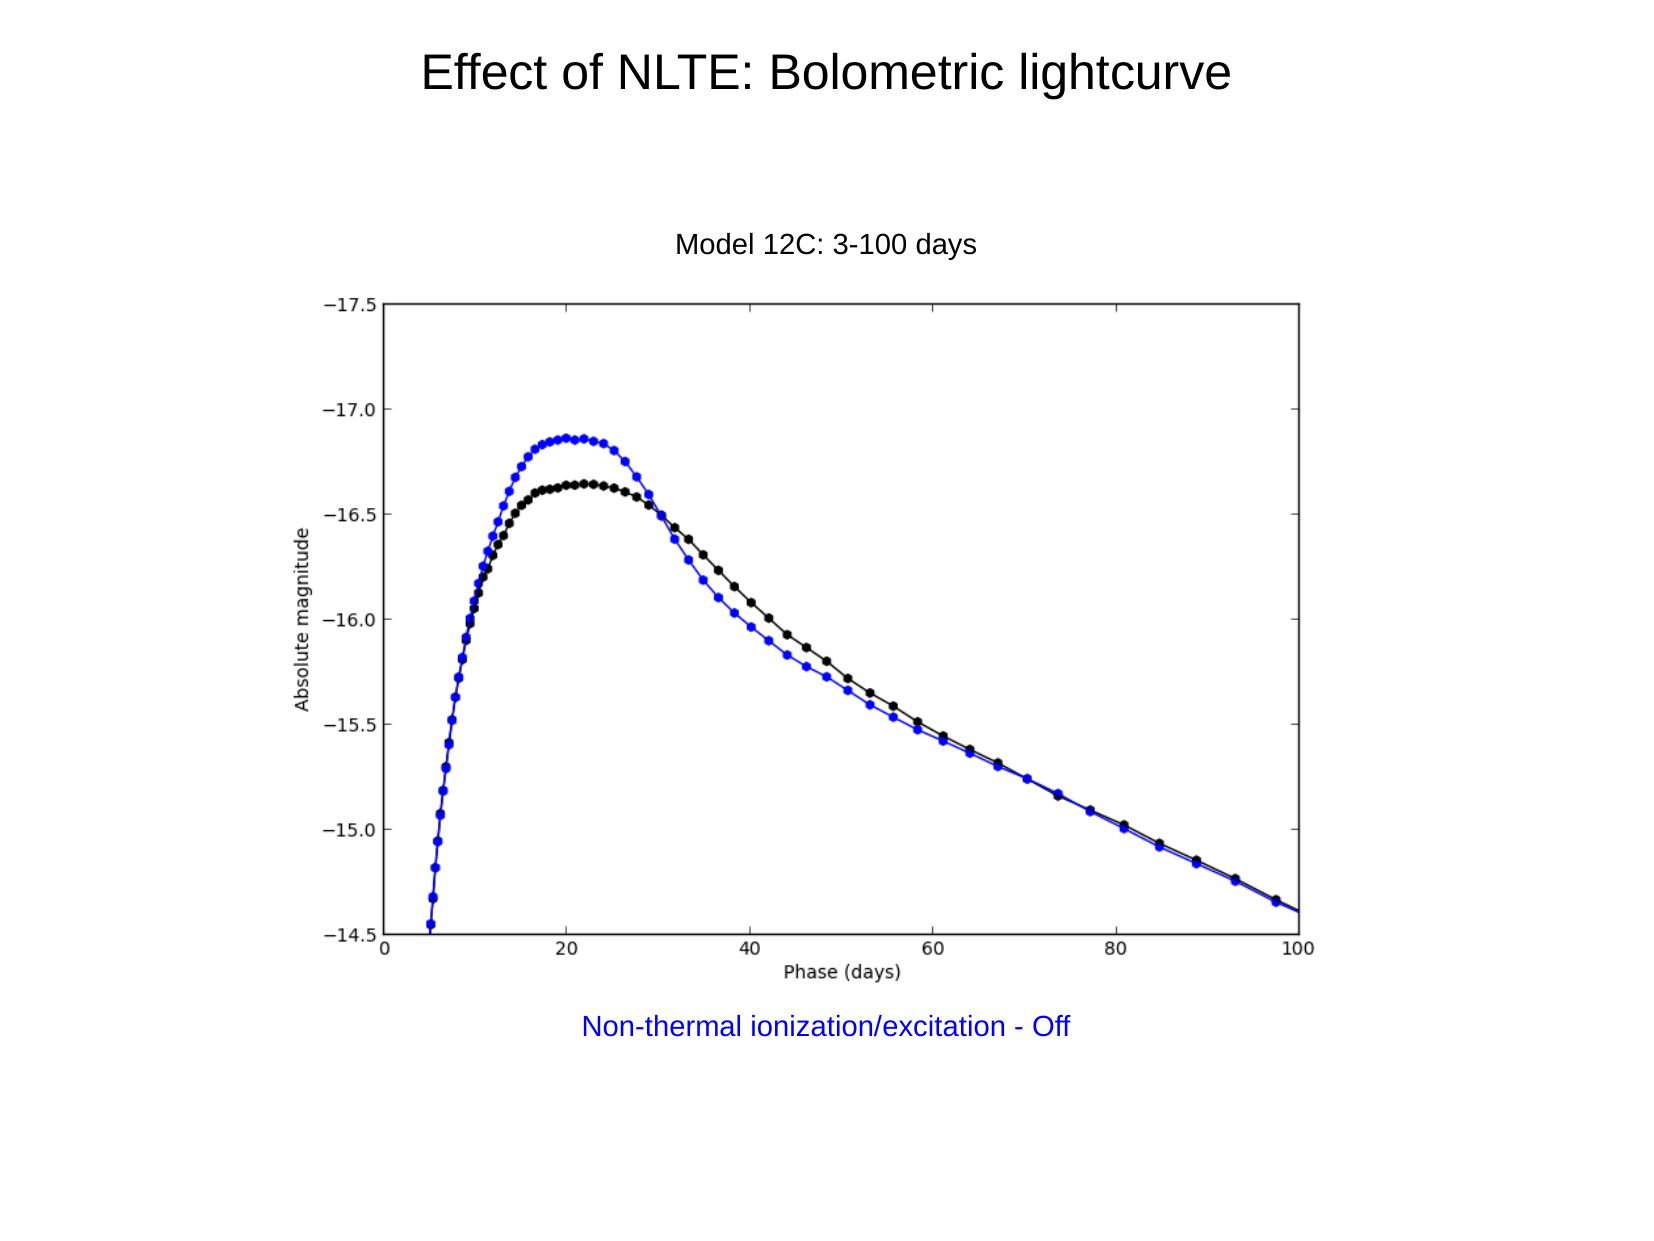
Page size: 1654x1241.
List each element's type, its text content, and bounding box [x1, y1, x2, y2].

picture [236, 226, 1418, 1014]
text_box Non-thermal ionization/excitation - Off [566, 1014, 1087, 1051]
text_box Effect of NLTE: Bolometric lightcurve [405, 36, 1248, 108]
text_box Model 12C: 3-100 days [660, 220, 994, 269]
